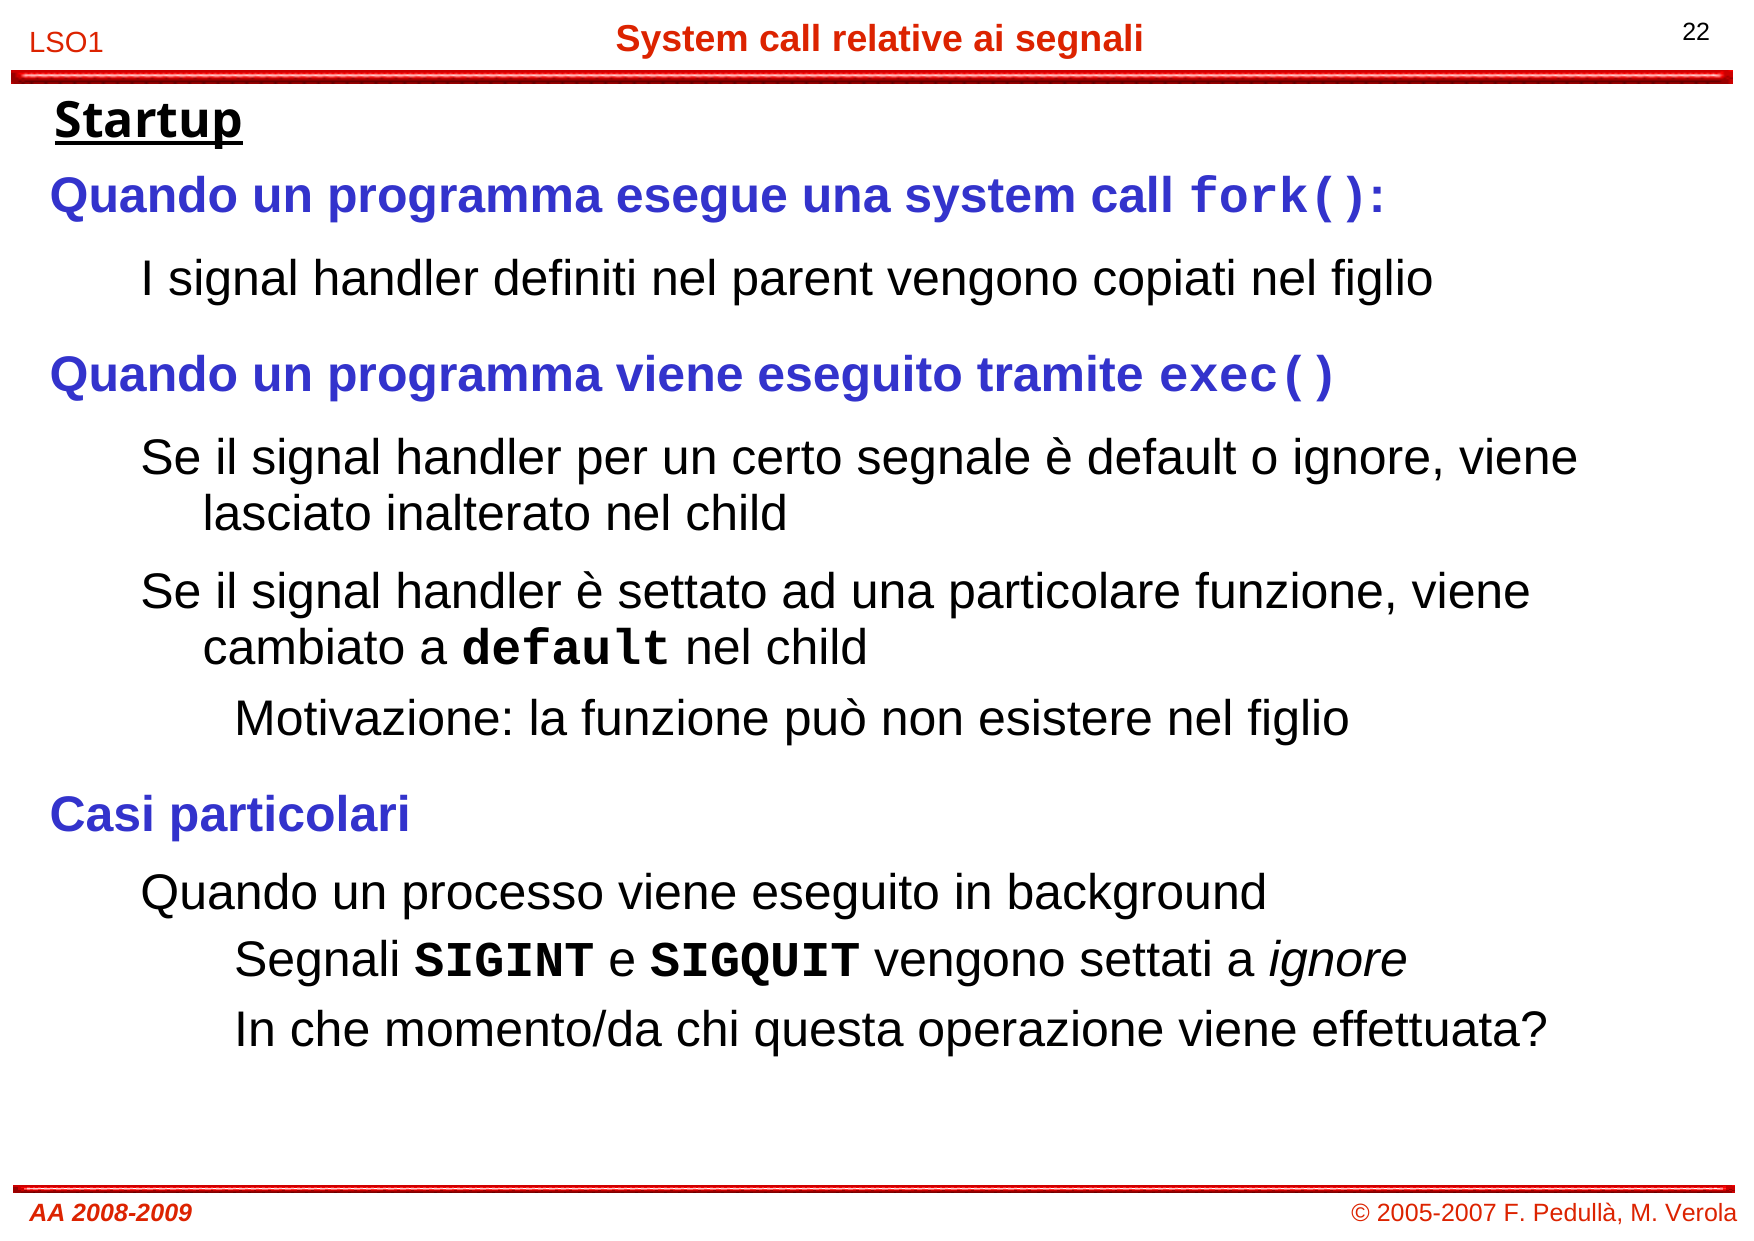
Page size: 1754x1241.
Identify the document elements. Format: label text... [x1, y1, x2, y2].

list Quando un programma esegue una system call fork(): I signal handler definiti nel parent vengono copiati nel figlio Quando un programma viene eseguito tramite exec() Se il signal handler per un certo segnale è default o ignore, viene lasciato inalterato nel child Se il signal handler è settato ad una particolare funzione, viene cambiato a default nel child Motivazione: la funzione può non esistere nel figlio Casi particolari Quando un processo viene eseguito in background Segnali SIGINT e SIGQUIT vengono settati a ignore In che momento/da chi questa operazione viene effettuata? [31, 159, 1735, 1183]
title Startup [40, 72, 1714, 159]
picture [11, 70, 1733, 84]
picture [13, 1185, 1735, 1193]
